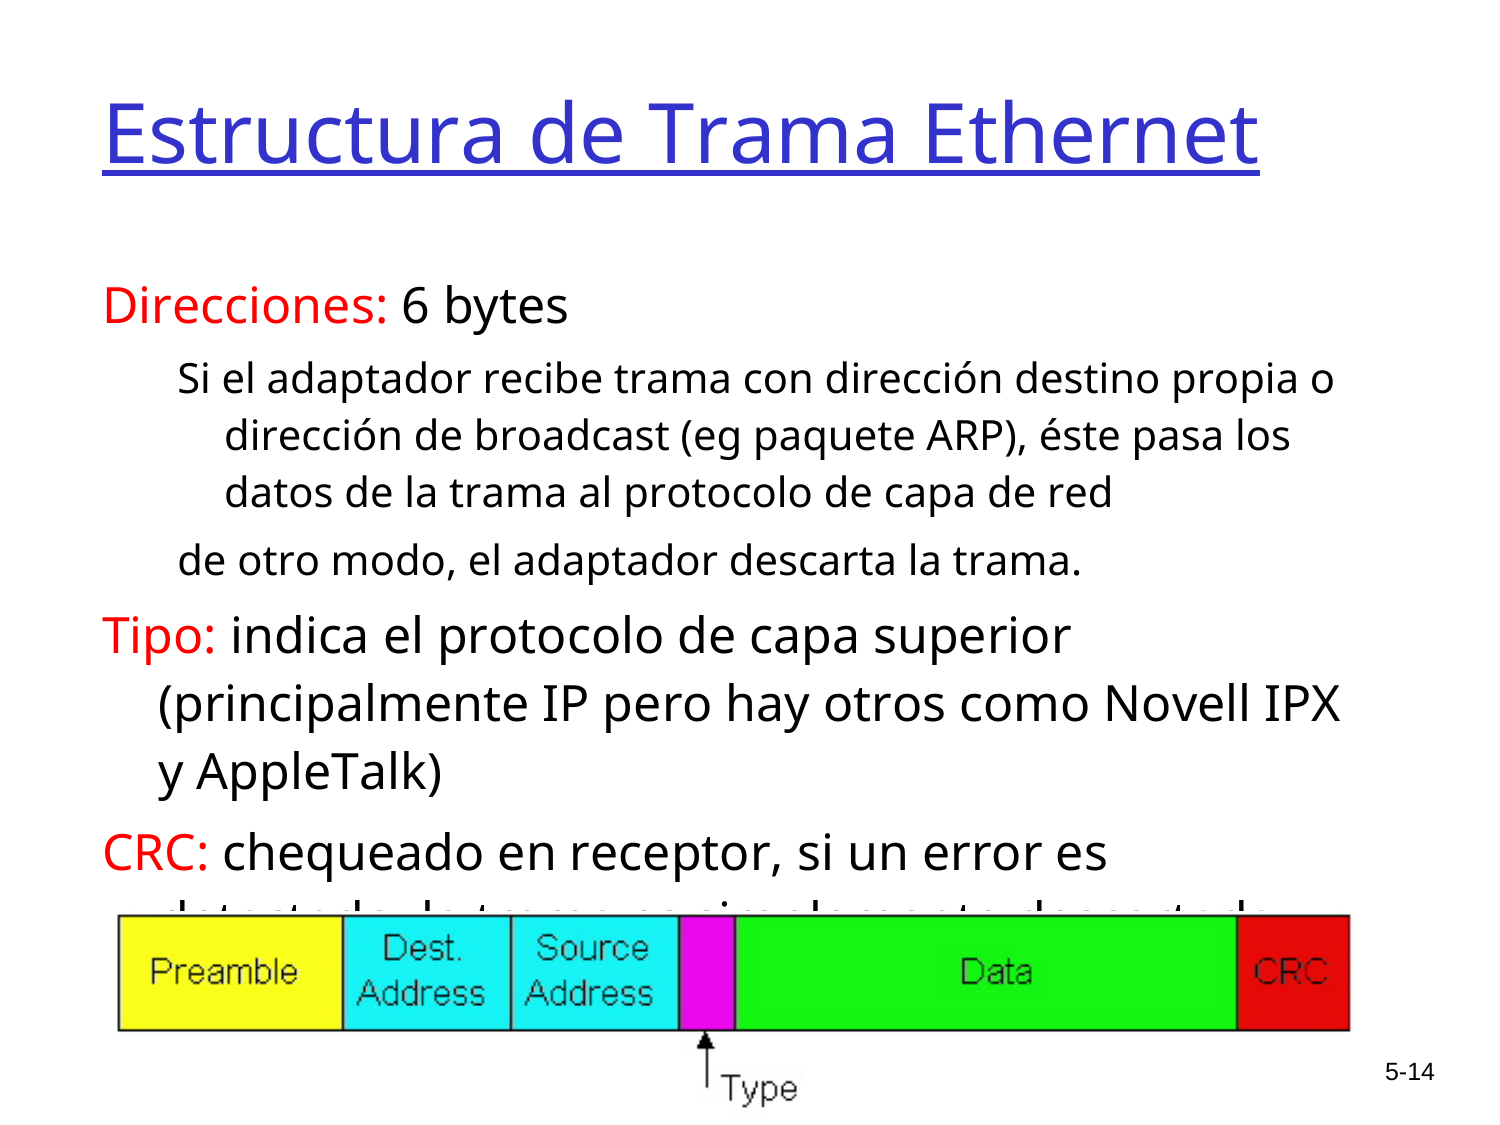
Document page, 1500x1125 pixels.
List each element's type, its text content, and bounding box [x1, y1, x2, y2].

title Estructura de Trama Ethernet [87, 37, 1363, 225]
picture [114, 911, 1355, 1125]
list Direcciones: 6 bytes Si el adaptador recibe trama con dirección destino propia o dirección de broadcast (eg paquete ARP), éste pasa los datos de la trama al protocolo de capa de red de otro modo, el adaptador descarta la trama. Tipo: indica el protocolo de capa superior (principalmente IP pero hay otros como Novell IPX y AppleTalk) CRC: chequeado en receptor, si un error es detectado, la trama es simplemente descartada. [87, 262, 1363, 1056]
